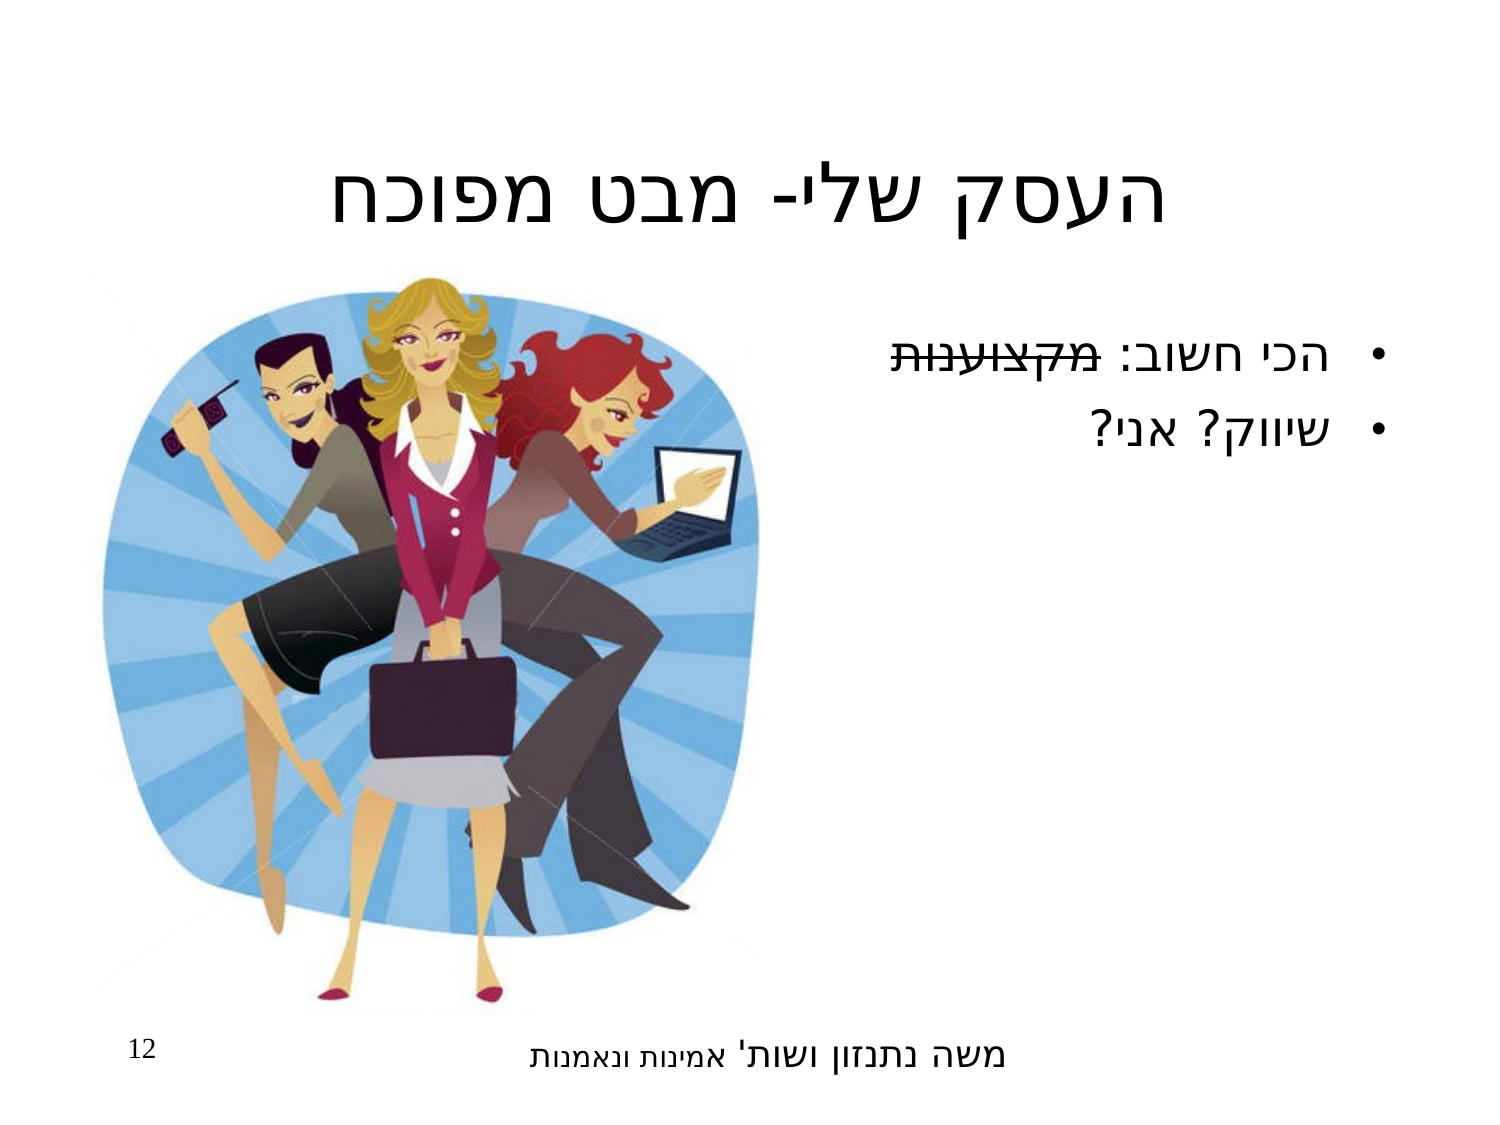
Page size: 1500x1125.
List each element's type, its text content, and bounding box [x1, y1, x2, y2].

title העסק שלי- מבט מפוכח [112, 99, 1388, 288]
picture [88, 265, 772, 1016]
list הכי חשוב: מקצוענות שיווק? אני? [826, 324, 1388, 978]
